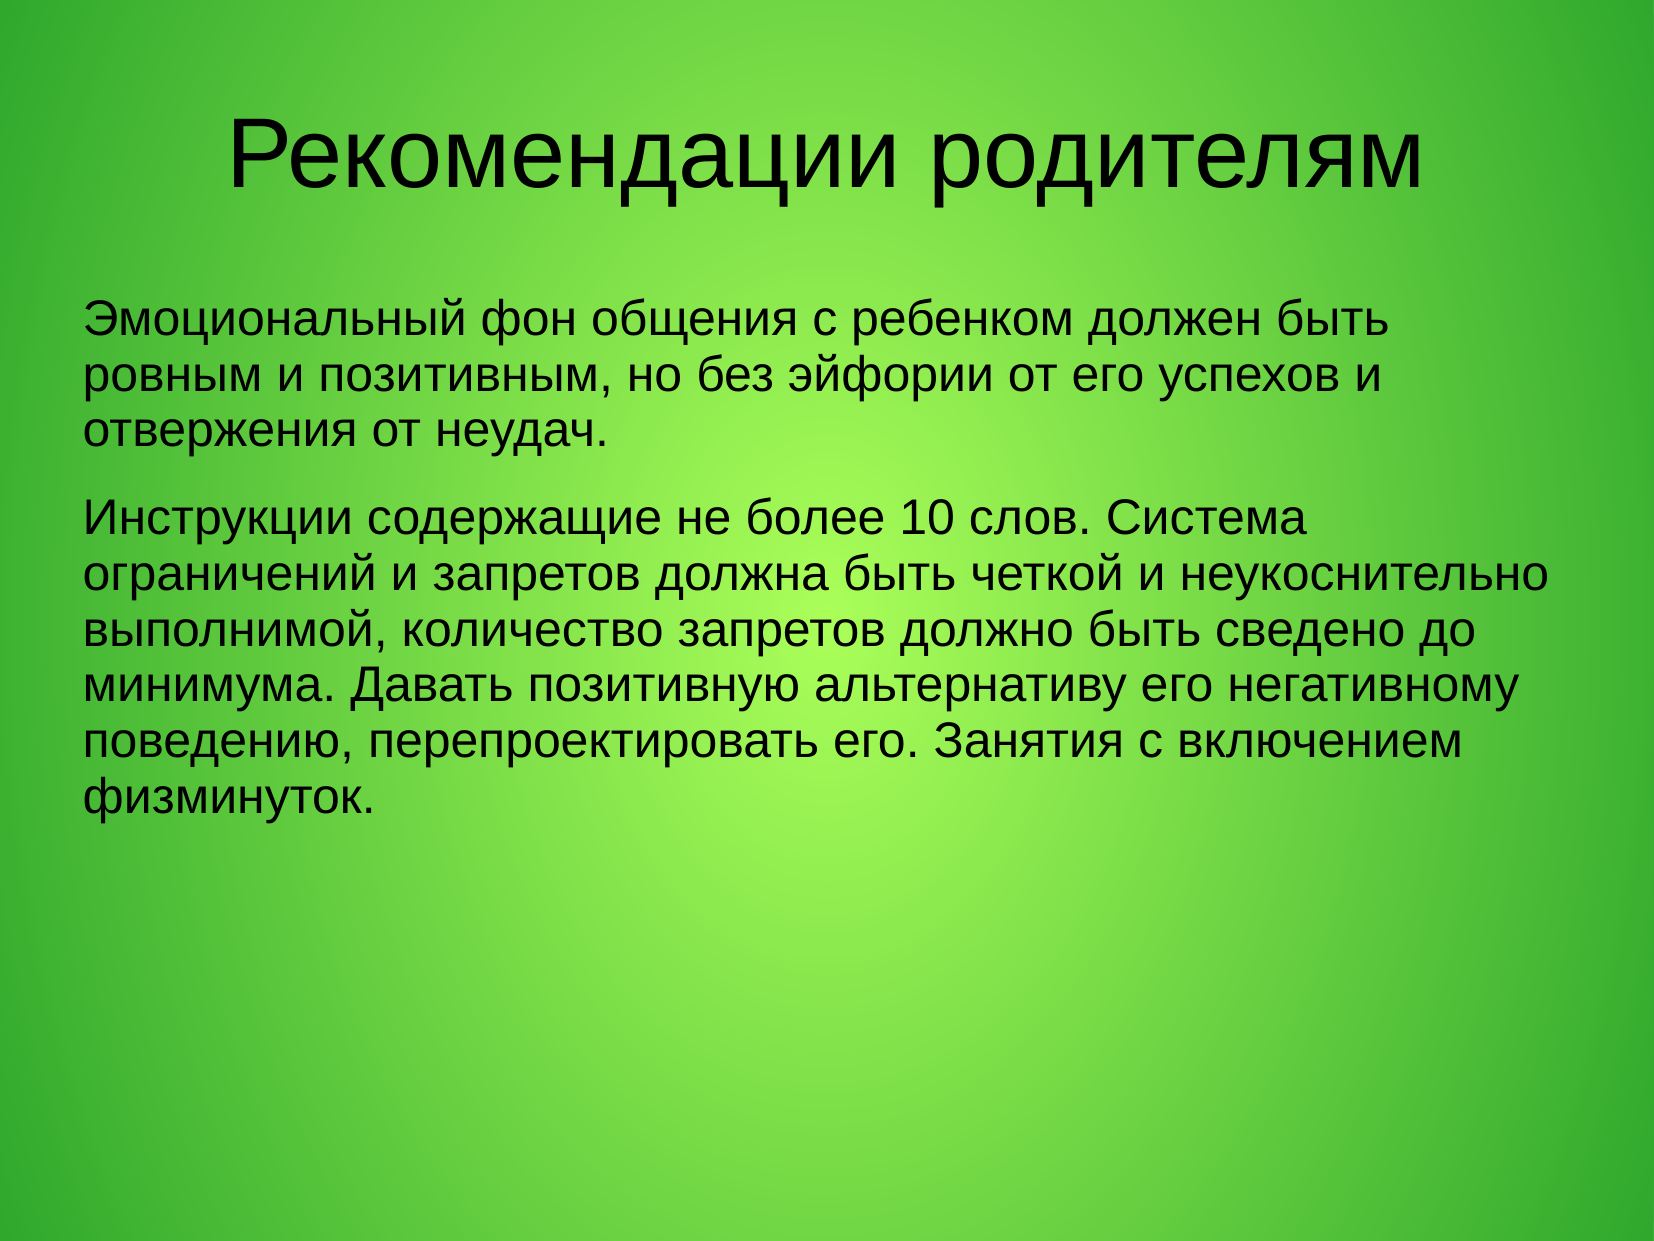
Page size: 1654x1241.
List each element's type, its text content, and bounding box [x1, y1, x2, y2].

title Рекомендации родителям [82, 49, 1571, 257]
list Эмоциональный фон общения с ребенком должен быть ровным и позитивным, но без эйфории от его успехов и отвержения от неудач. Инструкции содержащие не более 10 слов. Система ограничений и запретов должна быть четкой и неукоснительно выполнимой, количество запретов должно быть сведено до минимума. Давать позитивную альтернативу его негативному поведению, перепроектировать его. Занятия с включением физминуток. [82, 290, 1571, 1010]
